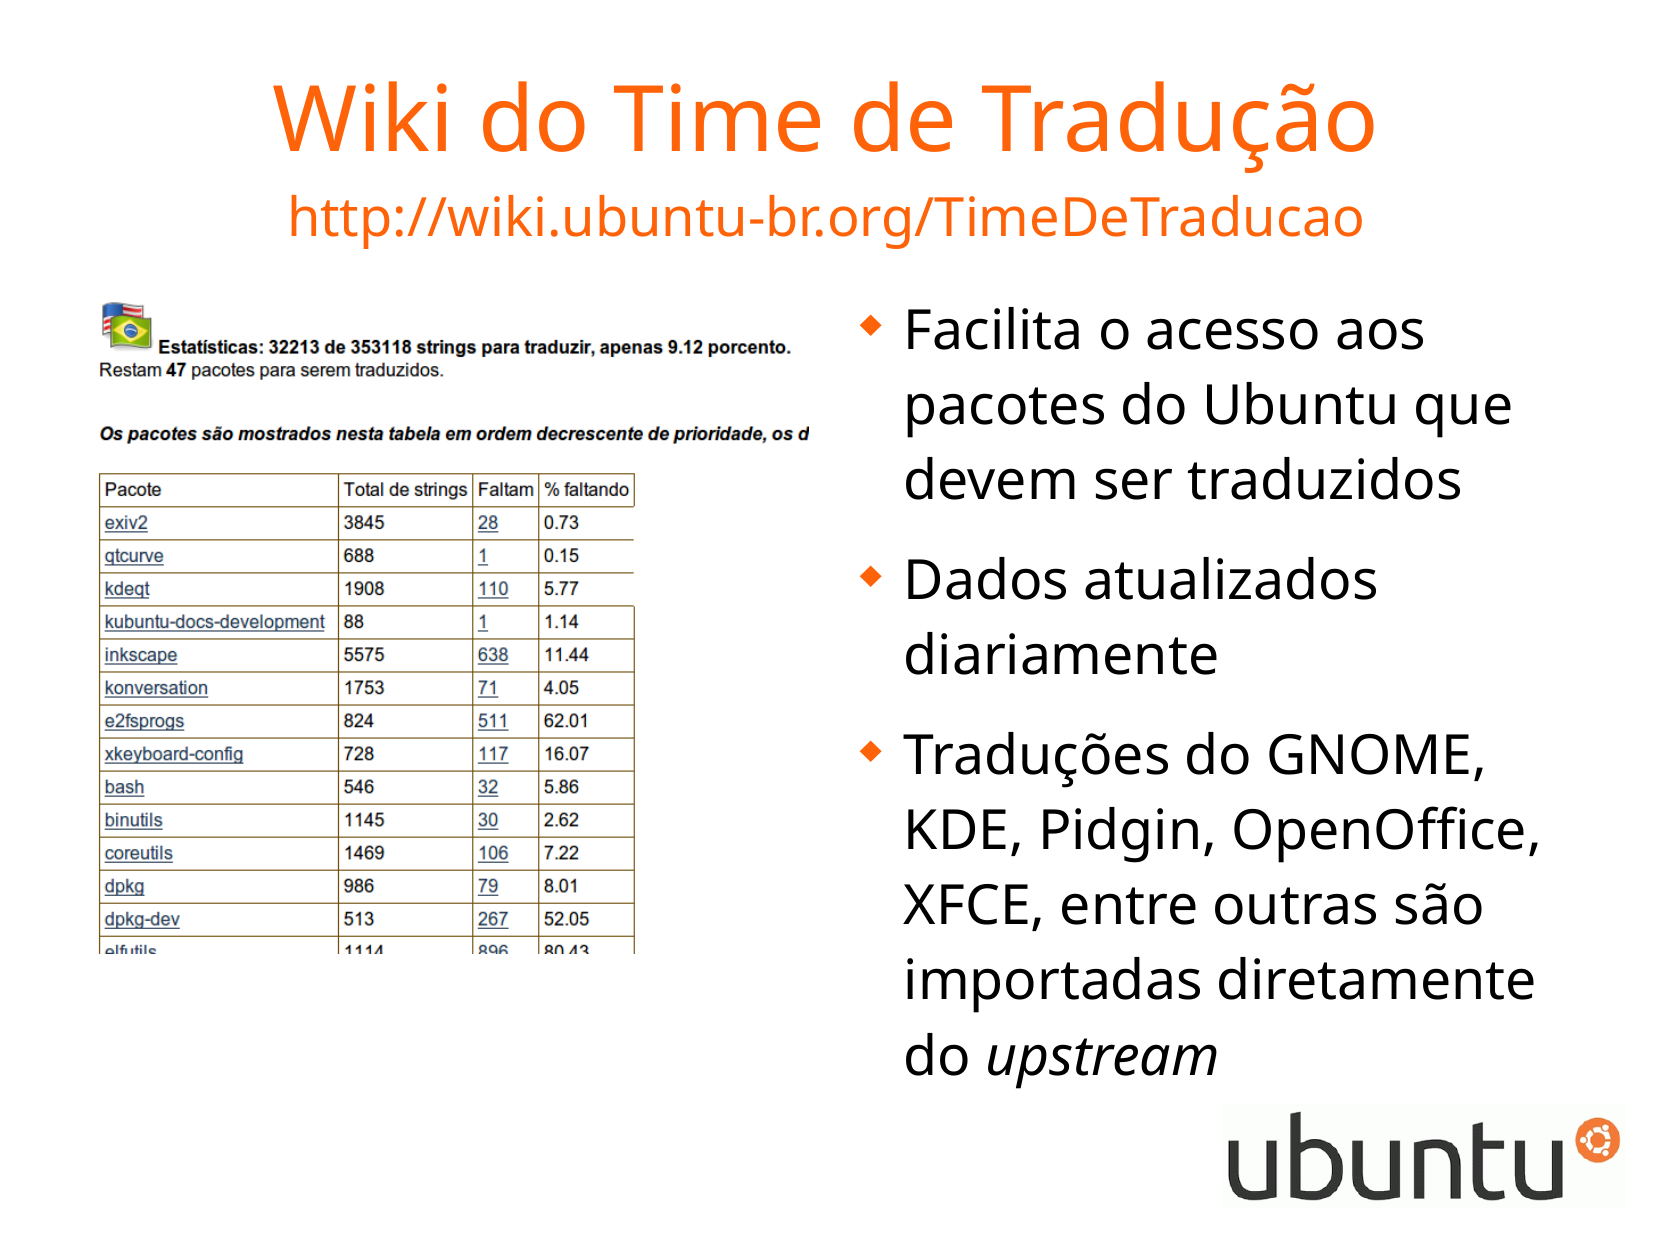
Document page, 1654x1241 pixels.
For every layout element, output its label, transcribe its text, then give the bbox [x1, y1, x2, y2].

picture [82, 291, 809, 954]
picture [1222, 1104, 1625, 1208]
title Wiki do Time de Tradução http://wiki.ubuntu-br.org/TimeDeTraducao [82, 49, 1571, 257]
list Facilita o acesso aos pacotes do Ubuntu que devem ser traduzidos Dados atualizados diariamente Traduções do GNOME, KDE, Pidgin, OpenOffice, XFCE, entre outras são importadas diretamente do upstream [845, 290, 1572, 1109]
